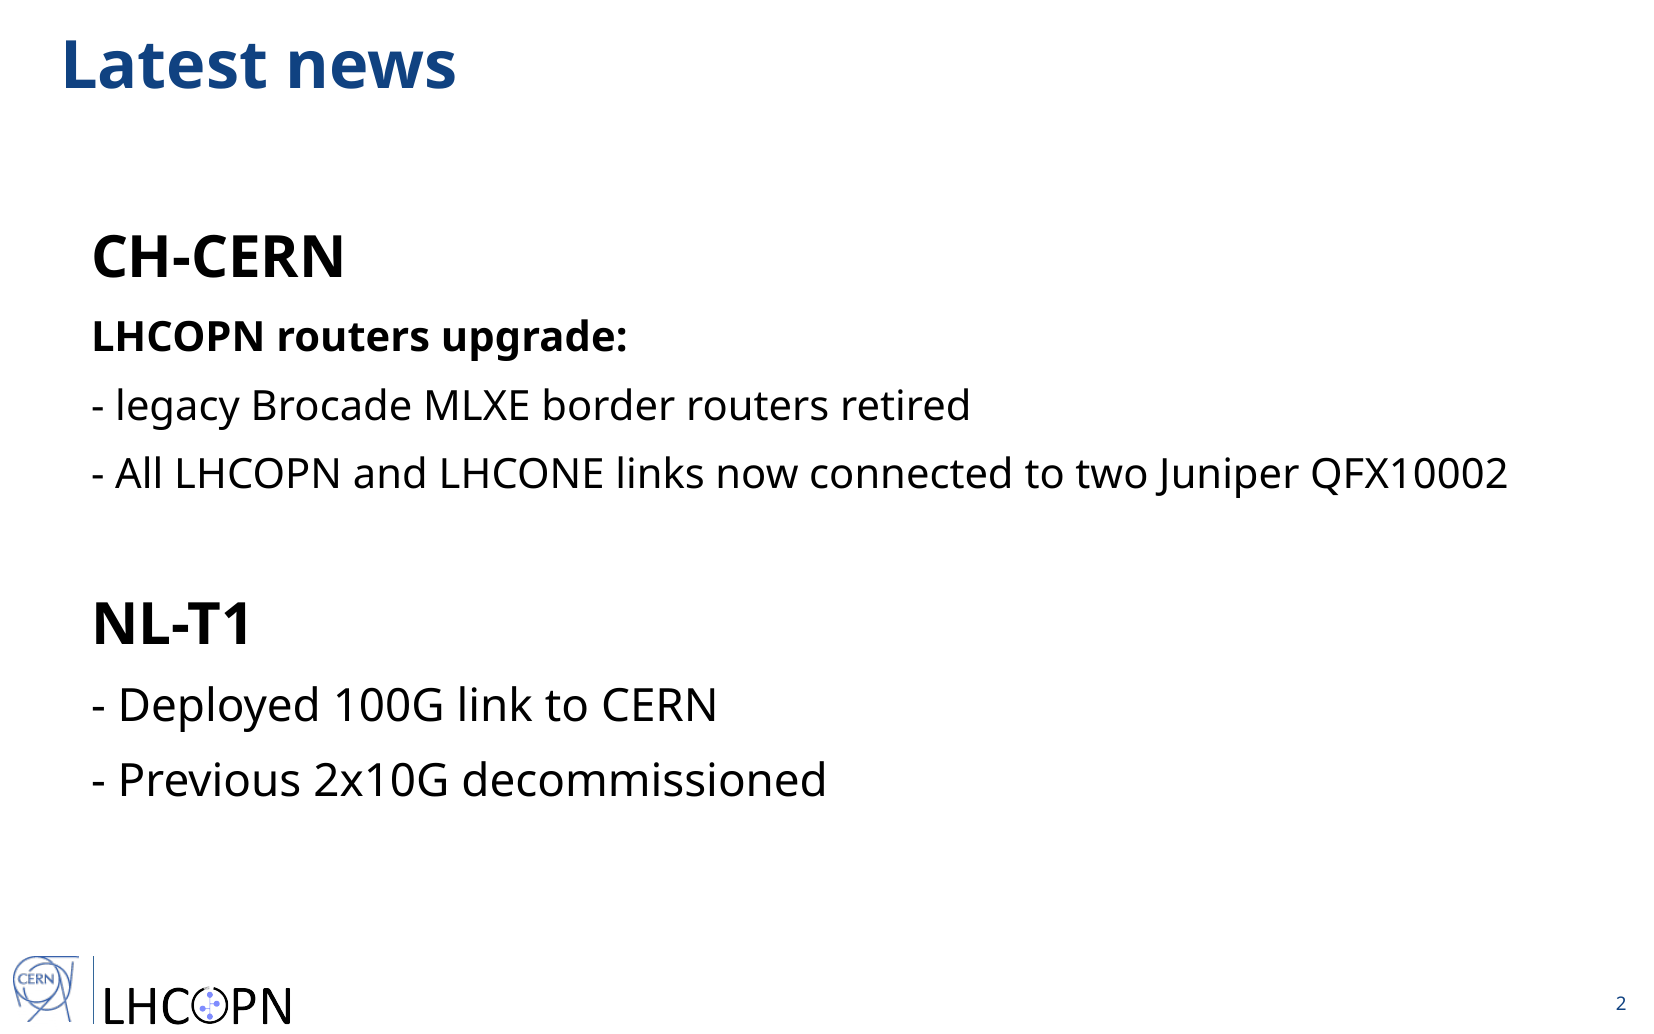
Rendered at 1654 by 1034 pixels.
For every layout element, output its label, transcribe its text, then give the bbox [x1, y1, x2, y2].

title Latest news [60, 0, 1528, 138]
picture [13, 956, 76, 1032]
text_box CH-CERN LHCOPN routers upgrade: - legacy Brocade MLXE border routers retired - All LHCOPN and LHCONE links now connected to two Juniper QFX10002 NL-T1 - Deployed 100G link to CERN - Previous 2x10G decommissioned [76, 117, 1601, 1034]
